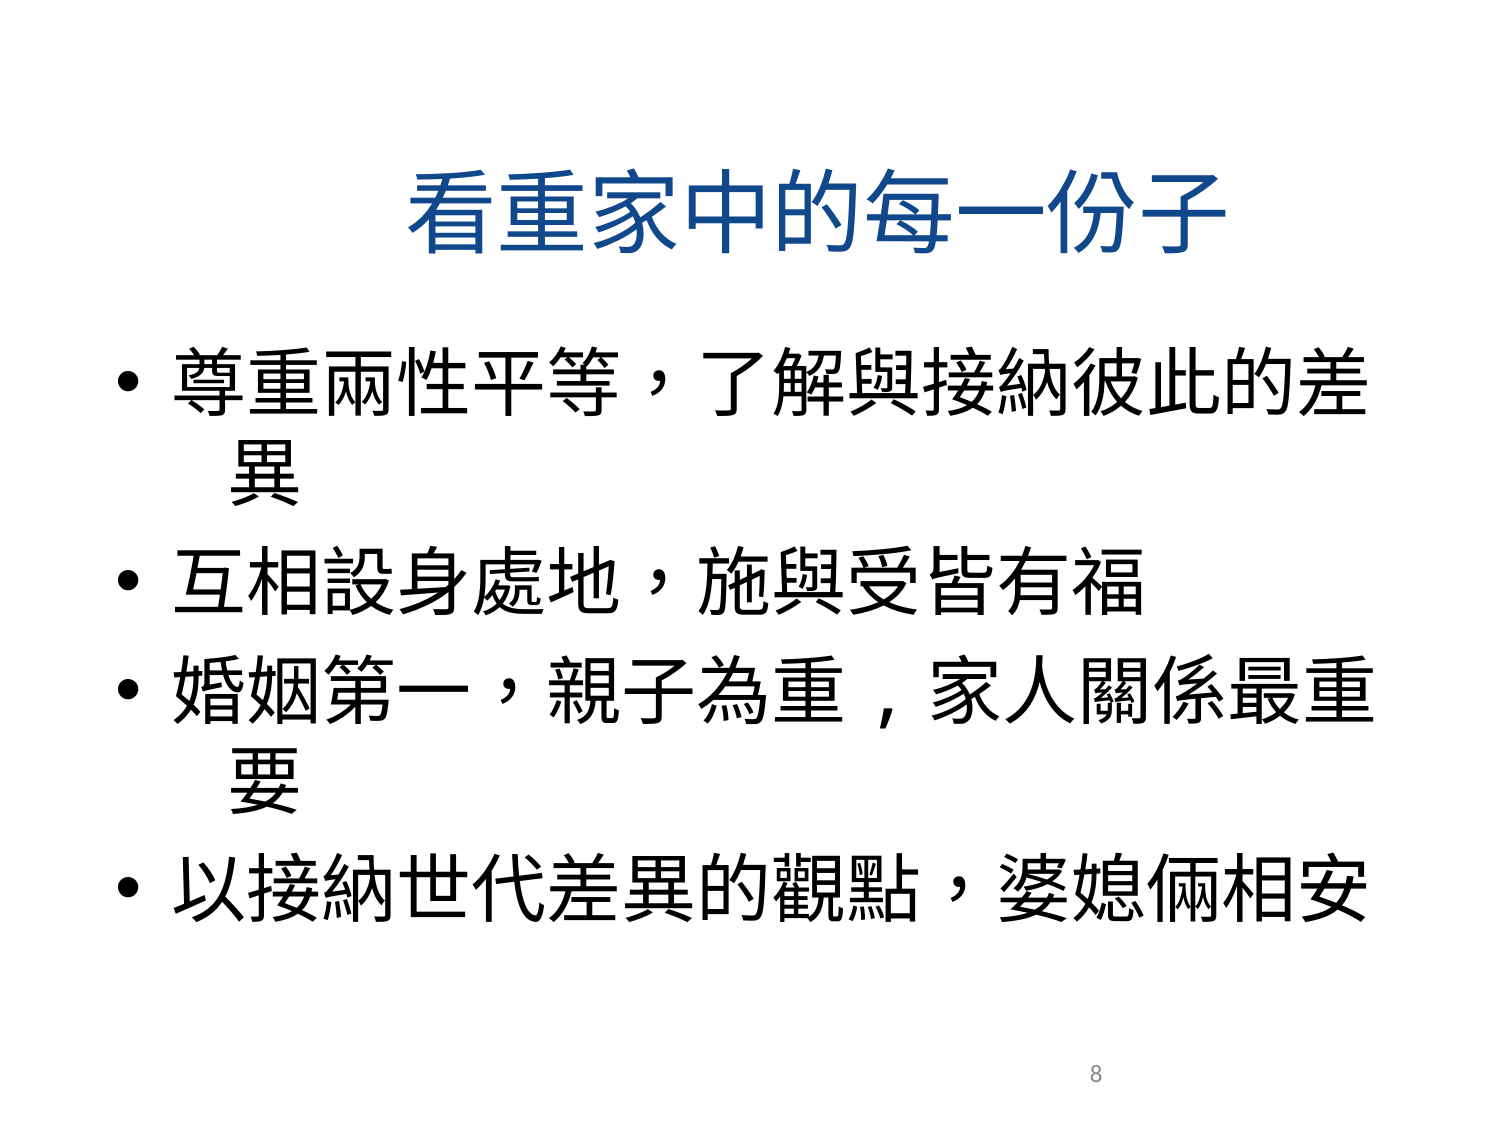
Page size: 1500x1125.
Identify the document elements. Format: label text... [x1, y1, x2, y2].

title 看重家中的每一份子 [210, 115, 1426, 304]
text_box [1074, 1042, 1426, 1103]
list 尊重兩性平等，了解與接納彼此的差異 互相設身處地，施與受皆有福 婚姻第一，親子為重,家人關係最重要 以接納世代差異的觀點，婆媳倆相安 [100, 328, 1426, 1038]
